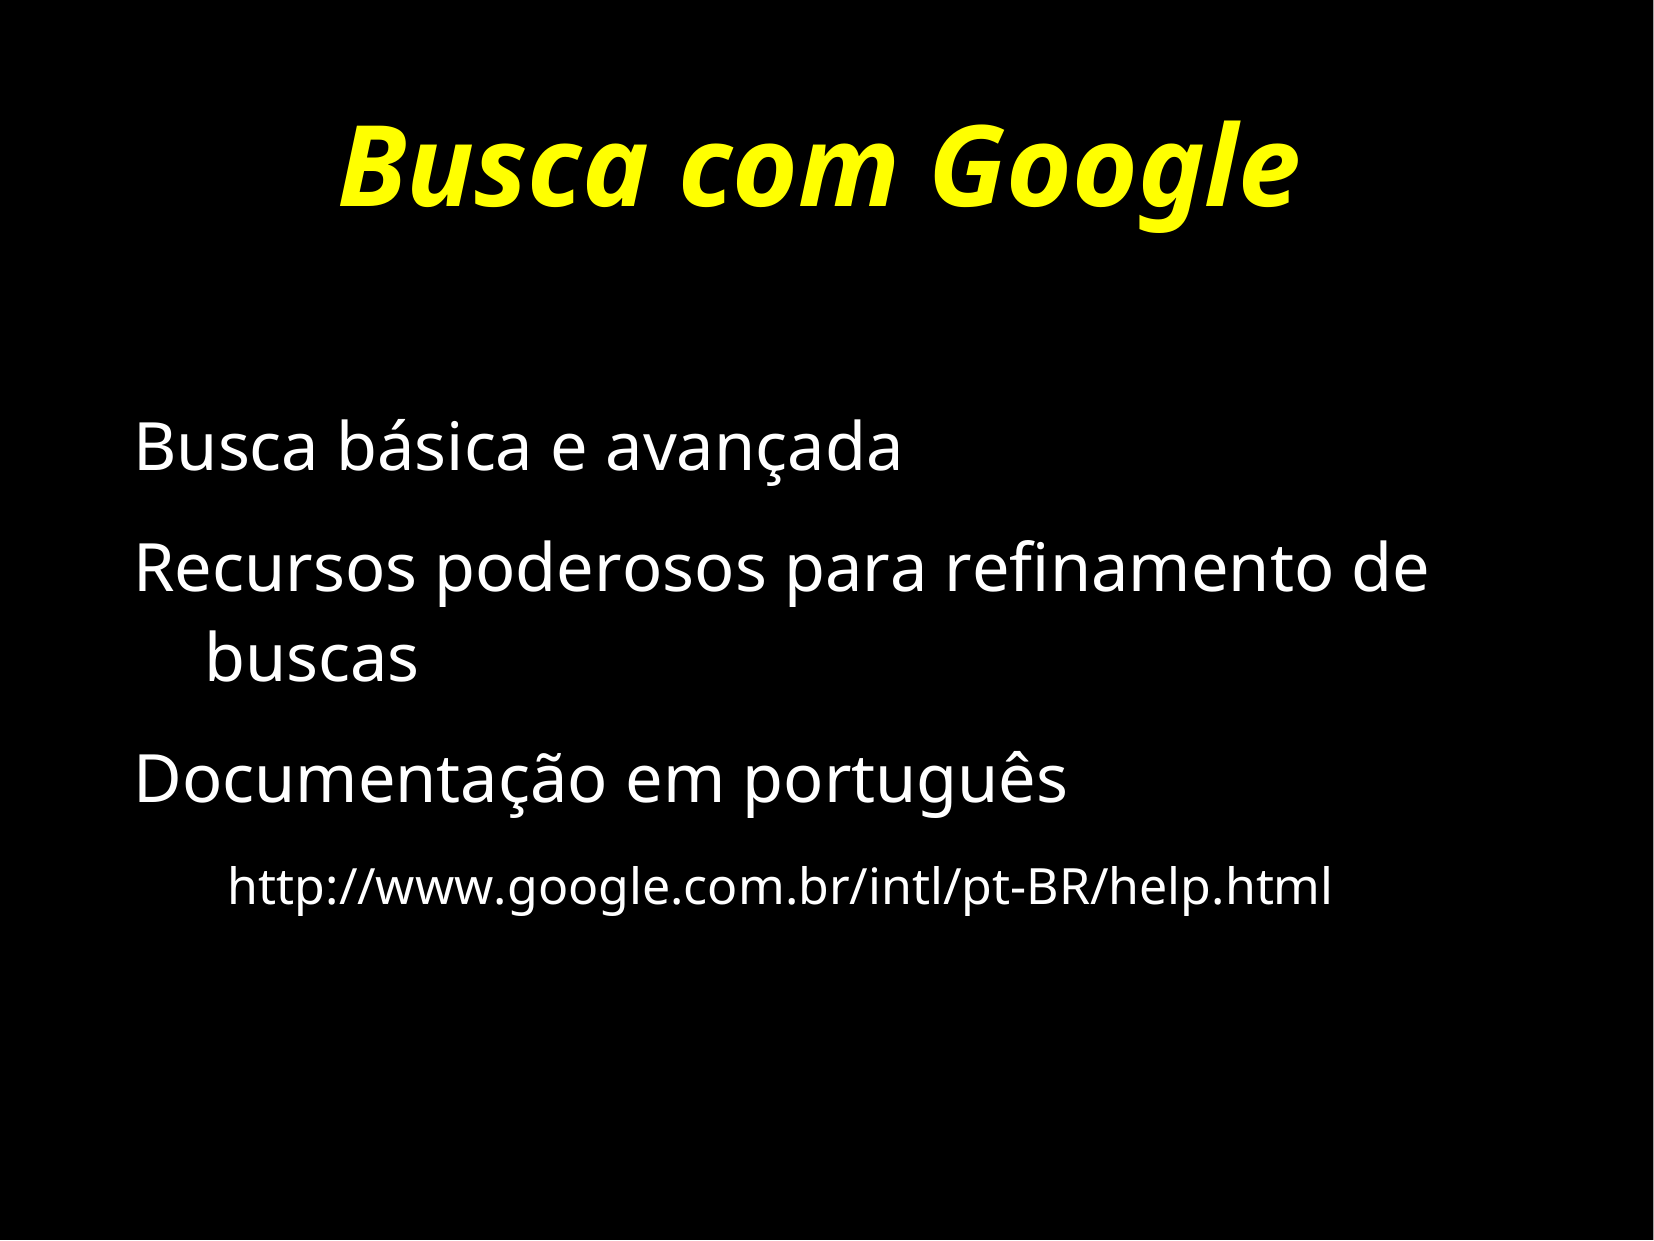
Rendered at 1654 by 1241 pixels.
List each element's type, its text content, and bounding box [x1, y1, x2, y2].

title Busca com Google [113, 59, 1526, 267]
list Busca básica e avançada Recursos poderosos para refinamento de buscas Documentação em português http://www.google.com.br/intl/pt-BR/help.html [121, 399, 1534, 1181]
